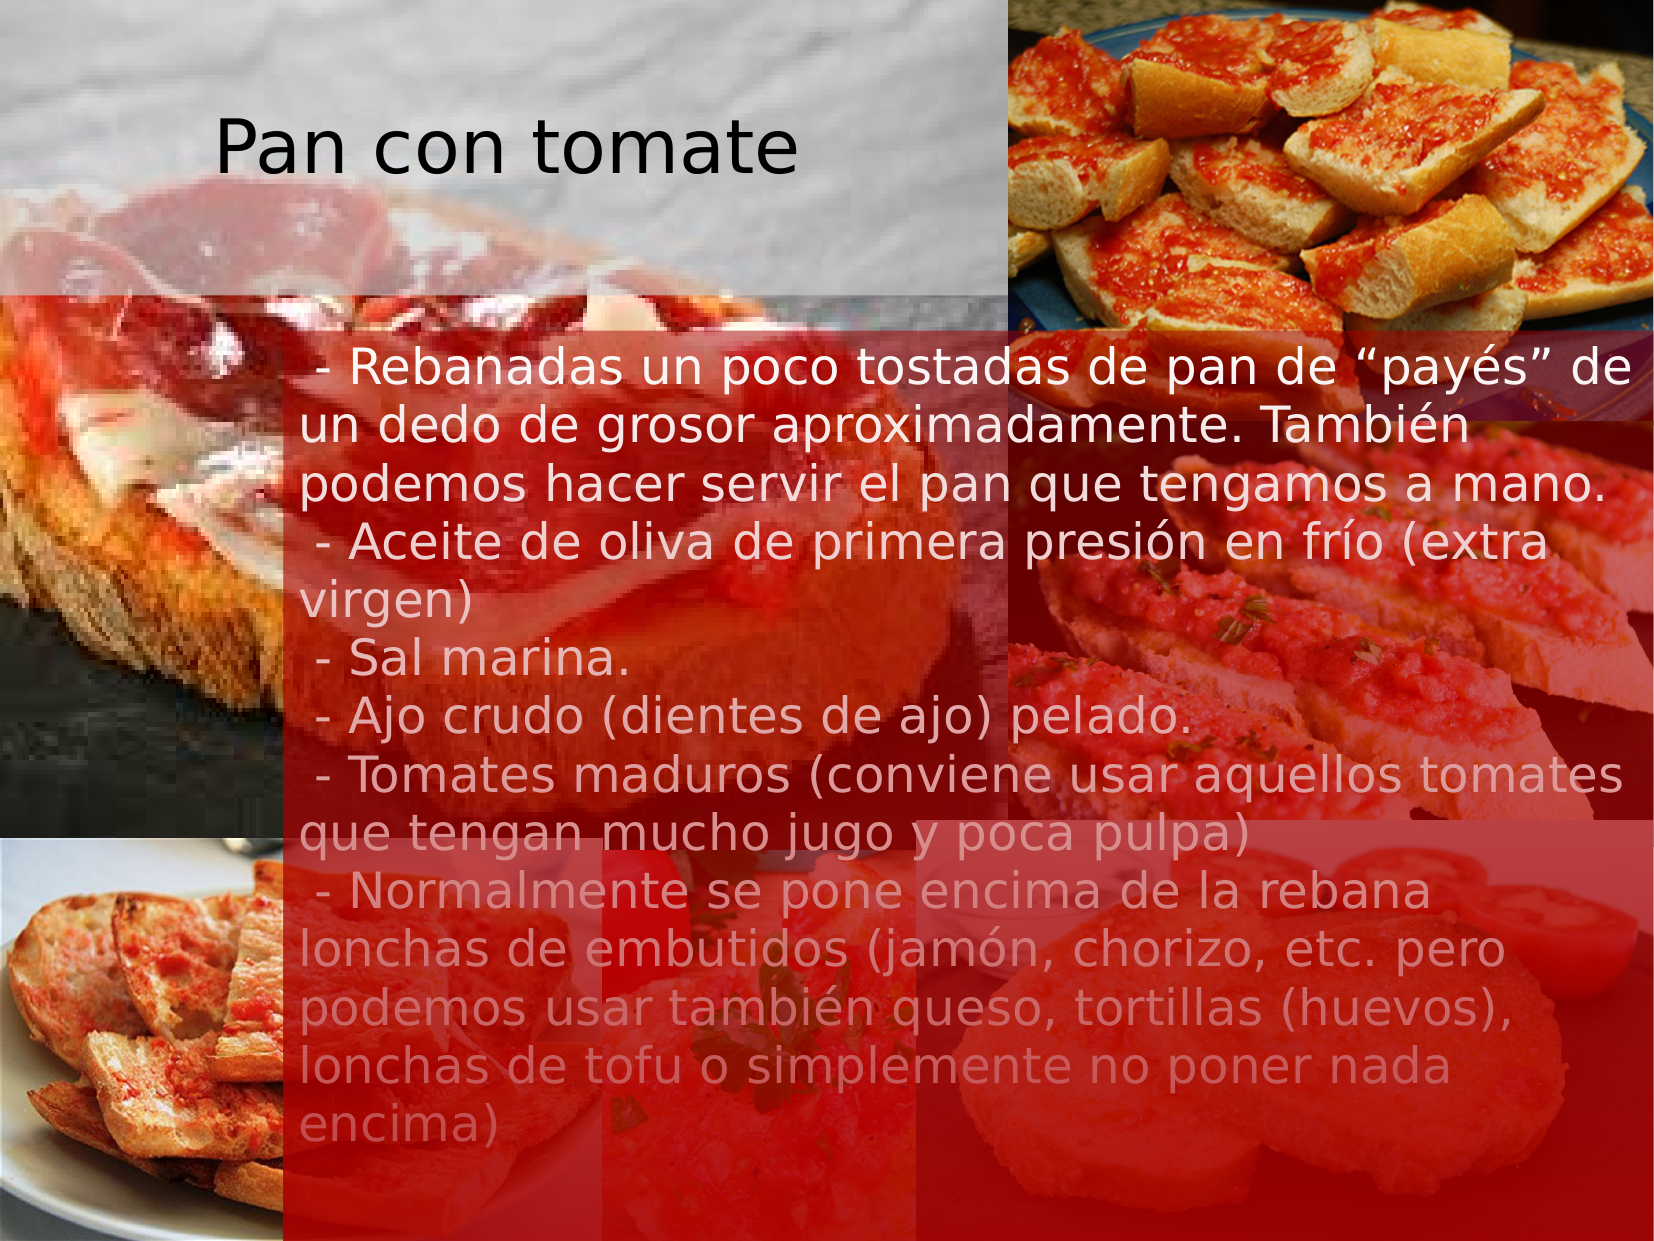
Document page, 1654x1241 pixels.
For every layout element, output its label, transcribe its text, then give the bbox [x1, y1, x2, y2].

text_box Pan con tomate [0, 0, 1008, 296]
text_box [283, 330, 1654, 1241]
picture [0, 0, 1654, 1241]
